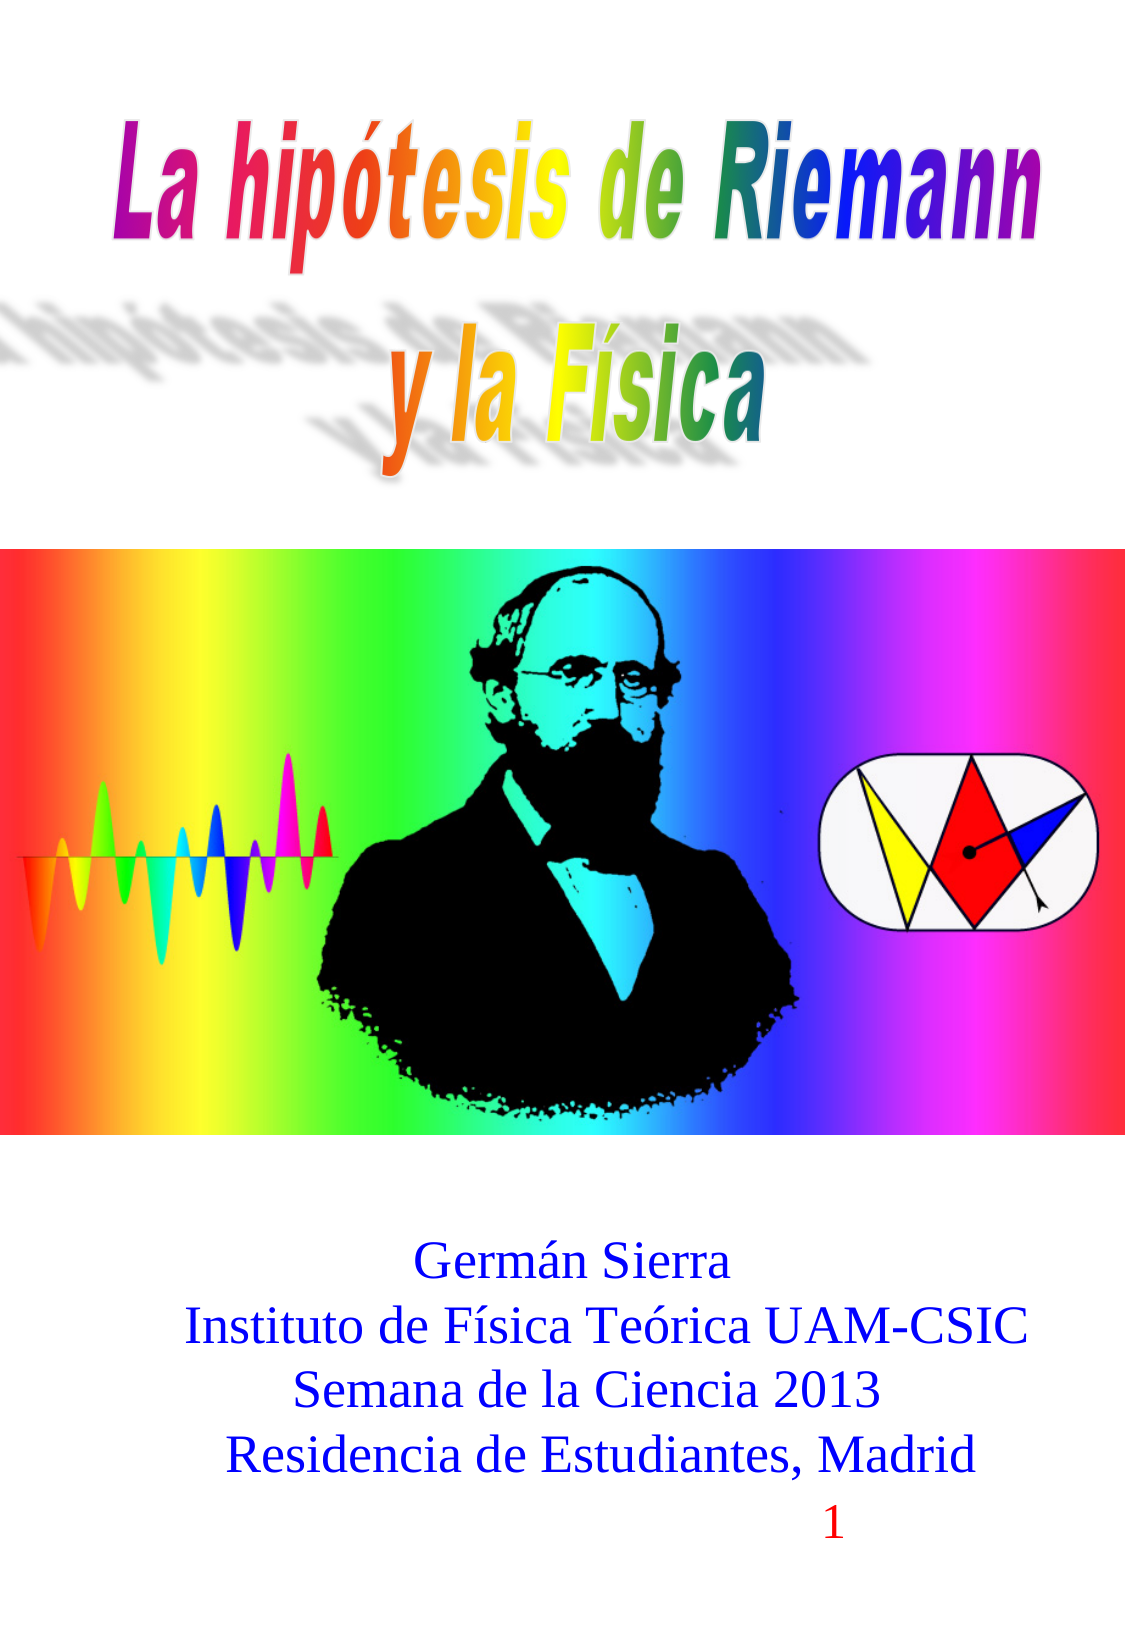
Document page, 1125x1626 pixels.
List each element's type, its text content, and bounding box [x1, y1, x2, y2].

picture [0, 549, 1125, 1135]
picture [0, 118, 1043, 493]
text_box Germán Sierra Instituto de Física Teórica UAM-CSIC Semana de la Ciencia 2013 Residencia de Estudiantes, Madrid [169, 1216, 1095, 1622]
